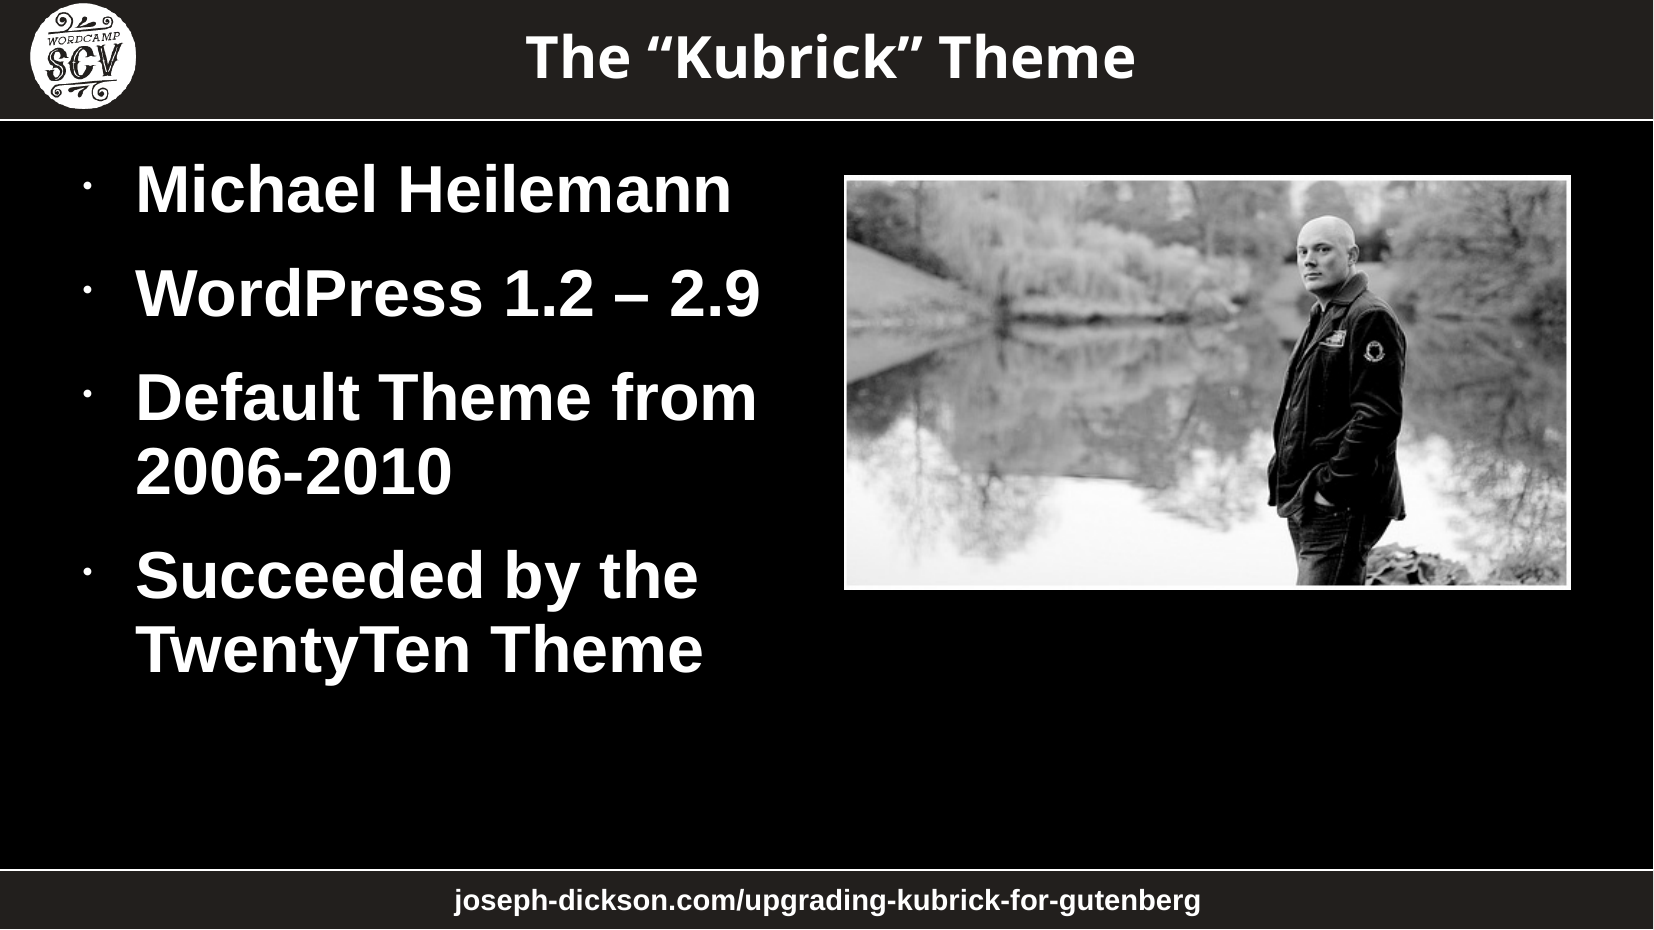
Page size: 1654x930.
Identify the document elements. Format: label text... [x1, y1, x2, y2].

title The “Kubrick” Theme [87, 0, 1576, 134]
list Michael Heilemann WordPress 1.2 – 2.9 Default Theme from 2006-2010 Succeeded by the TwentyTen Theme [82, 152, 809, 841]
picture [844, 175, 1571, 590]
picture [30, 3, 87, 109]
